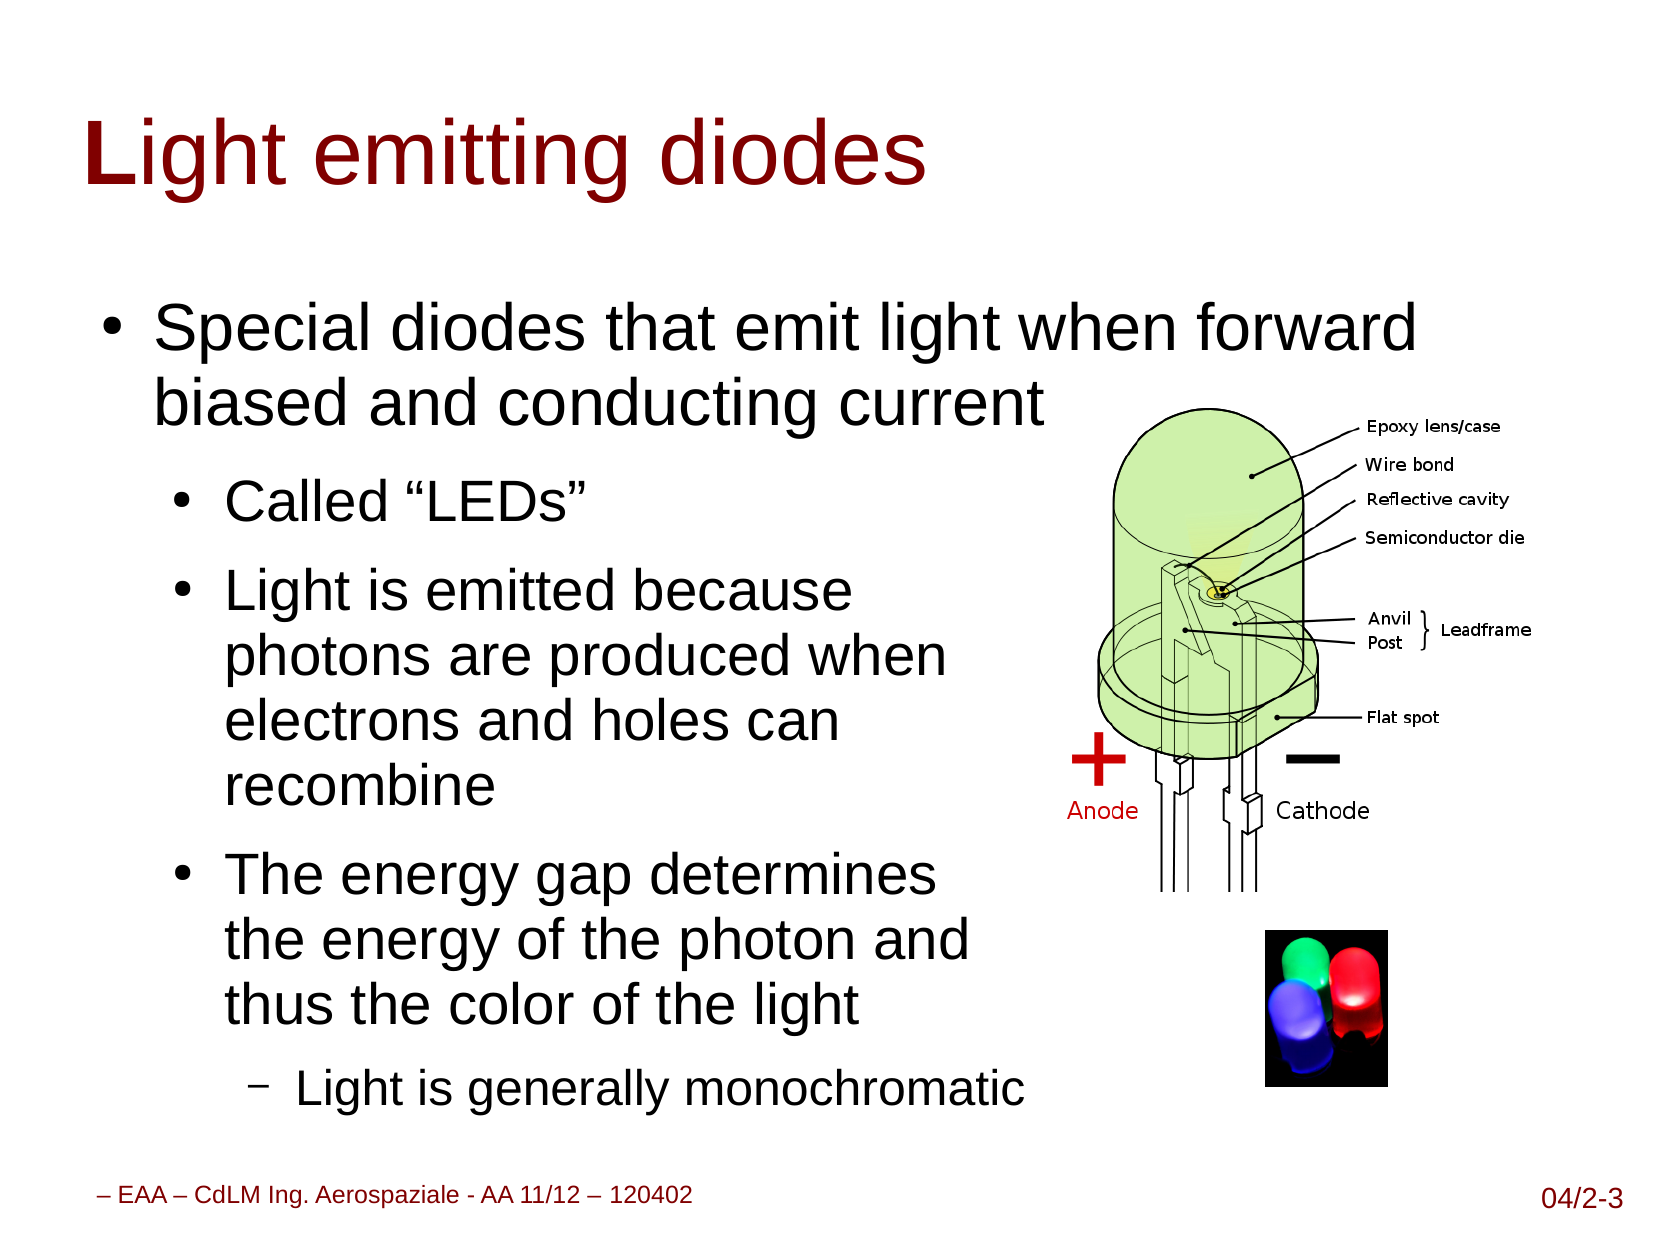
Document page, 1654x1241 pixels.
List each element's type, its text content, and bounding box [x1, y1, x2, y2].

list Special diodes that emit light when forward biased and conducting current Called “LEDs” Light is emitted because photons are produced when electrons and holes can recombine The energy gap determines the energy of the photon and thus the color of the light Light is generally monochromatic [82, 290, 1571, 1117]
picture [1265, 930, 1388, 1087]
picture [1062, 358, 1543, 892]
title Light emitting diodes [82, 49, 1571, 257]
